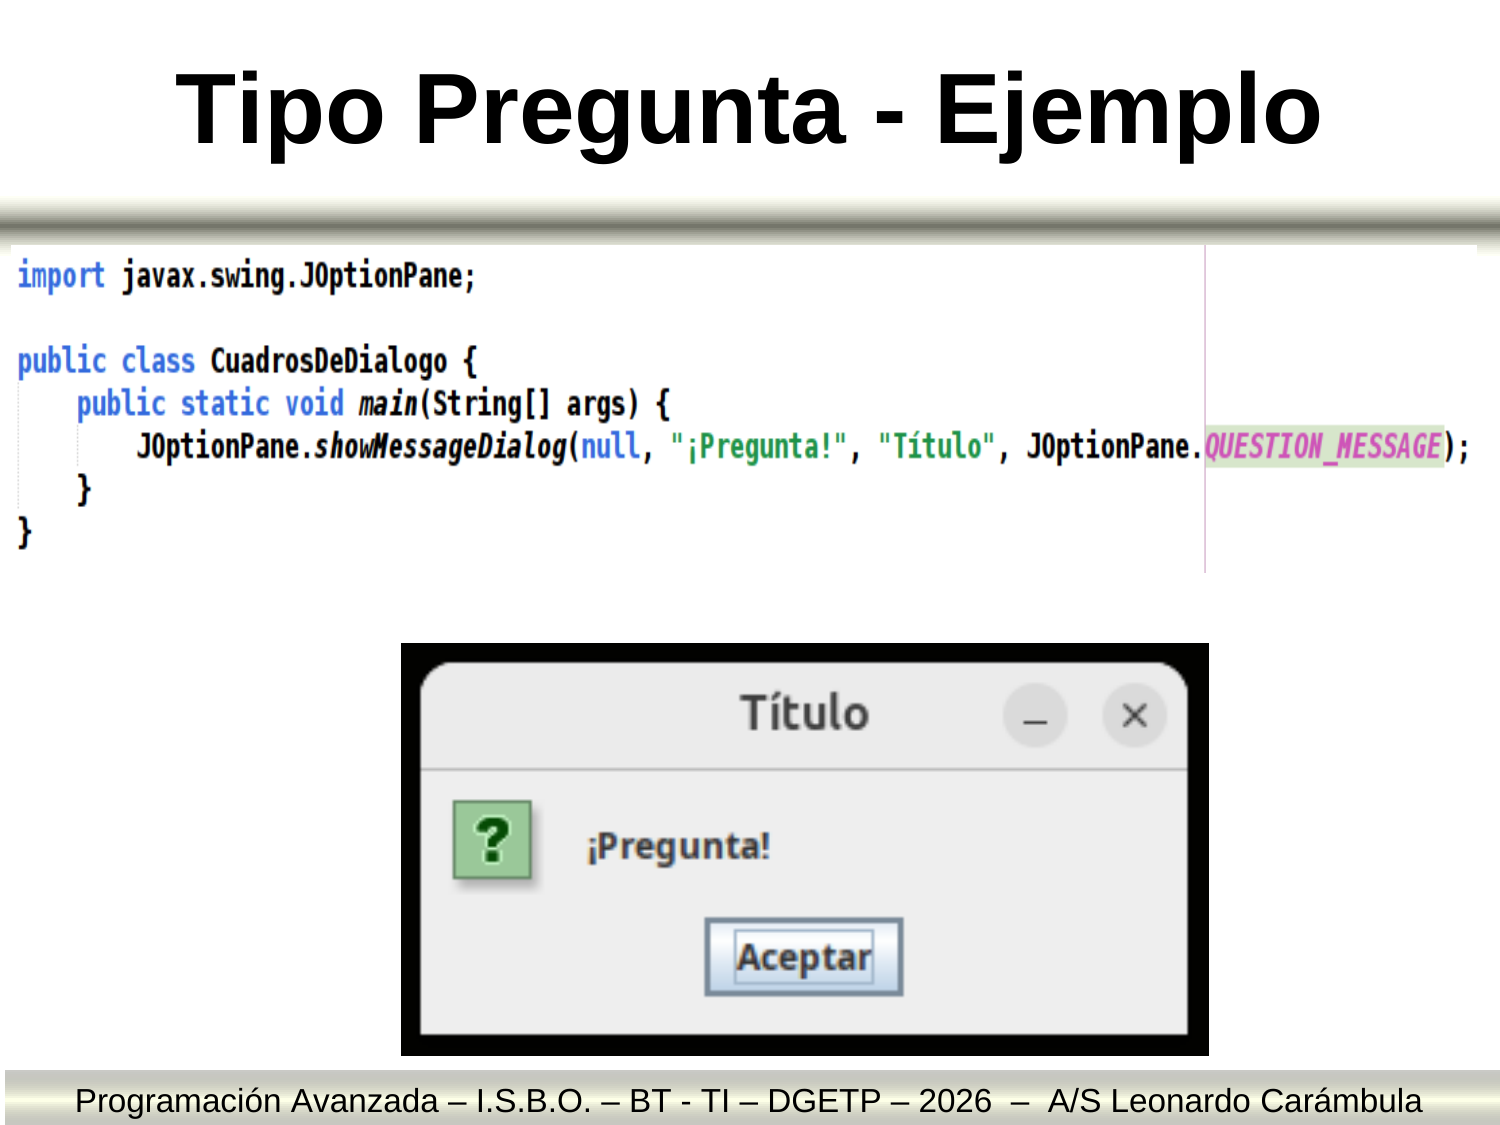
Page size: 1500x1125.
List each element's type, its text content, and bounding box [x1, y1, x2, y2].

title Tipo Pregunta - Ejemplo [0, 9, 1500, 198]
picture [11, 245, 1477, 573]
picture [401, 643, 1209, 1056]
